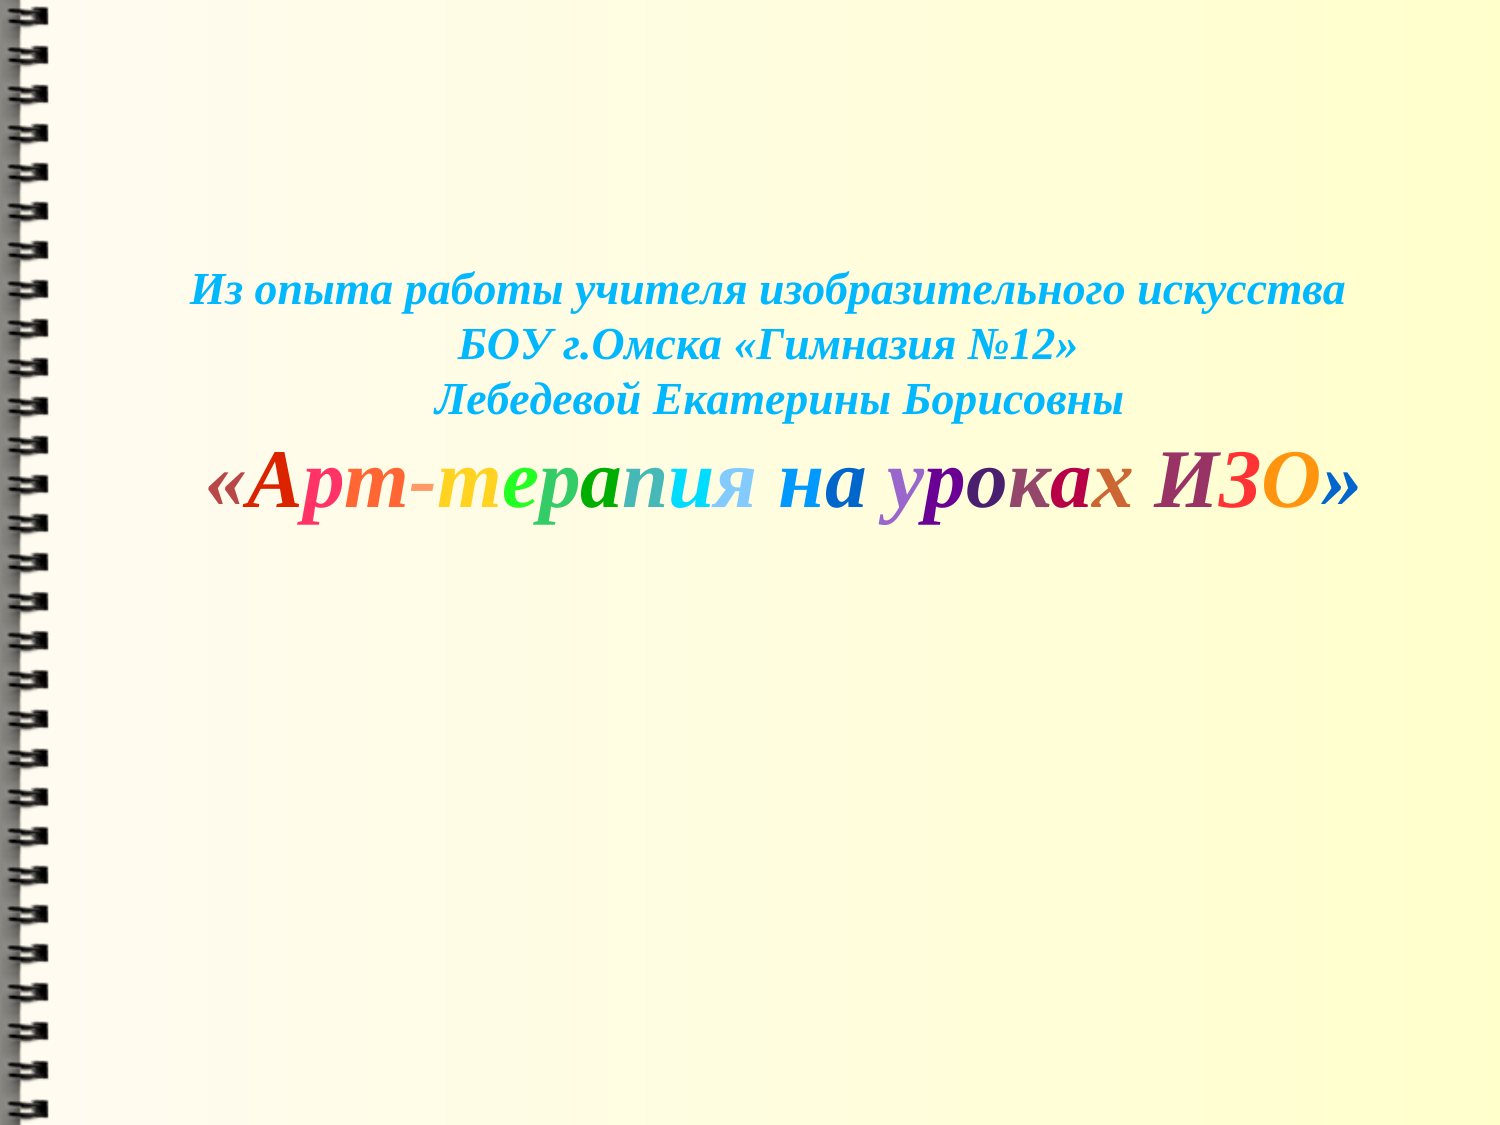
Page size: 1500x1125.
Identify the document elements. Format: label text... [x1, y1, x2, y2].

picture [0, 0, 69, 1125]
title Из опыта работы учителя изобразительного искусства БОУ г.Омска «Гимназия №12» Лебедевой Екатерины Борисовны «Арт-терапия на уроках ИЗО» [142, 251, 1418, 532]
